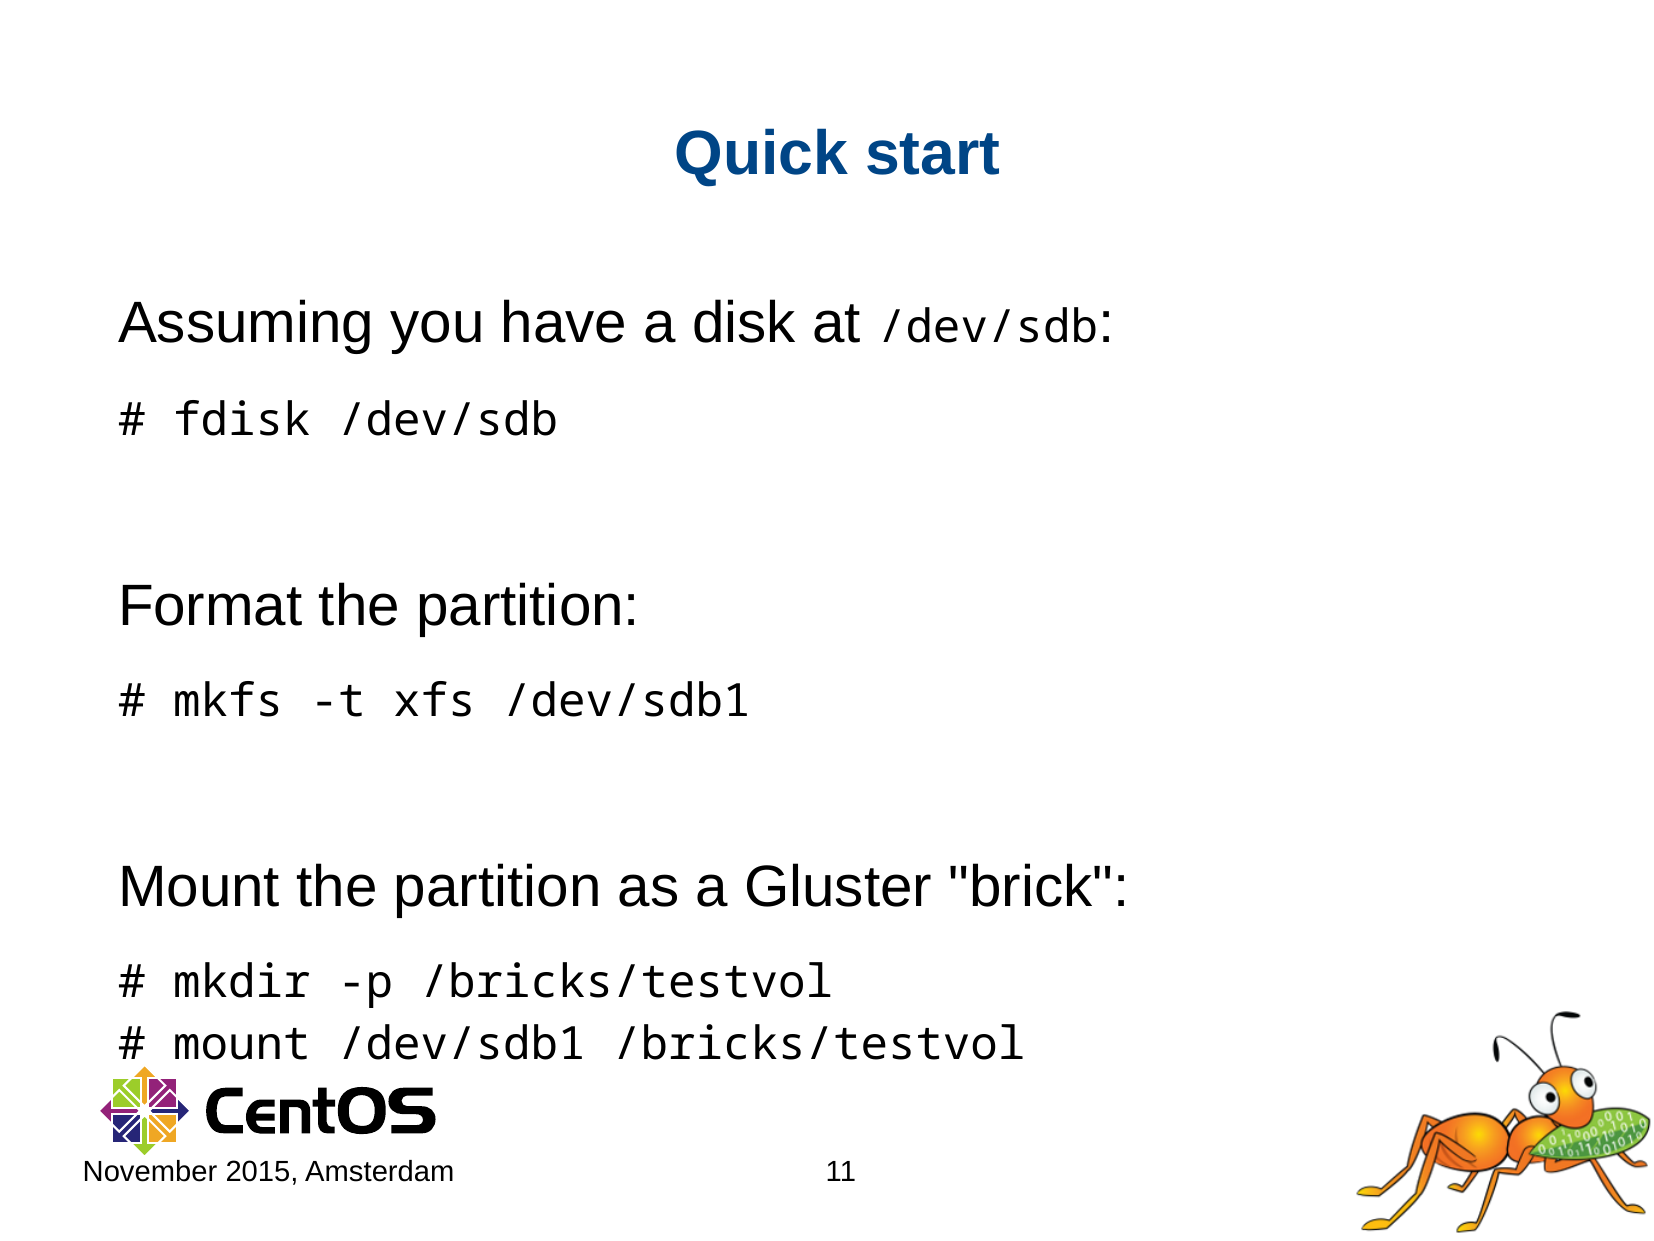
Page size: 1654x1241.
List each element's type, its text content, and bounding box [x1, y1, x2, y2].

picture [1353, 1009, 1654, 1235]
title Quick start [82, 49, 1571, 257]
list Assuming you have a disk at /dev/sdb: # fdisk /dev/sdb Format the partition: # mkfs -t xfs /dev/sdb1 Mount the partition as a Gluster "brick": # mkdir -p /bricks/testvol # mount /dev/sdb1 /bricks/testvol [82, 290, 1571, 1010]
